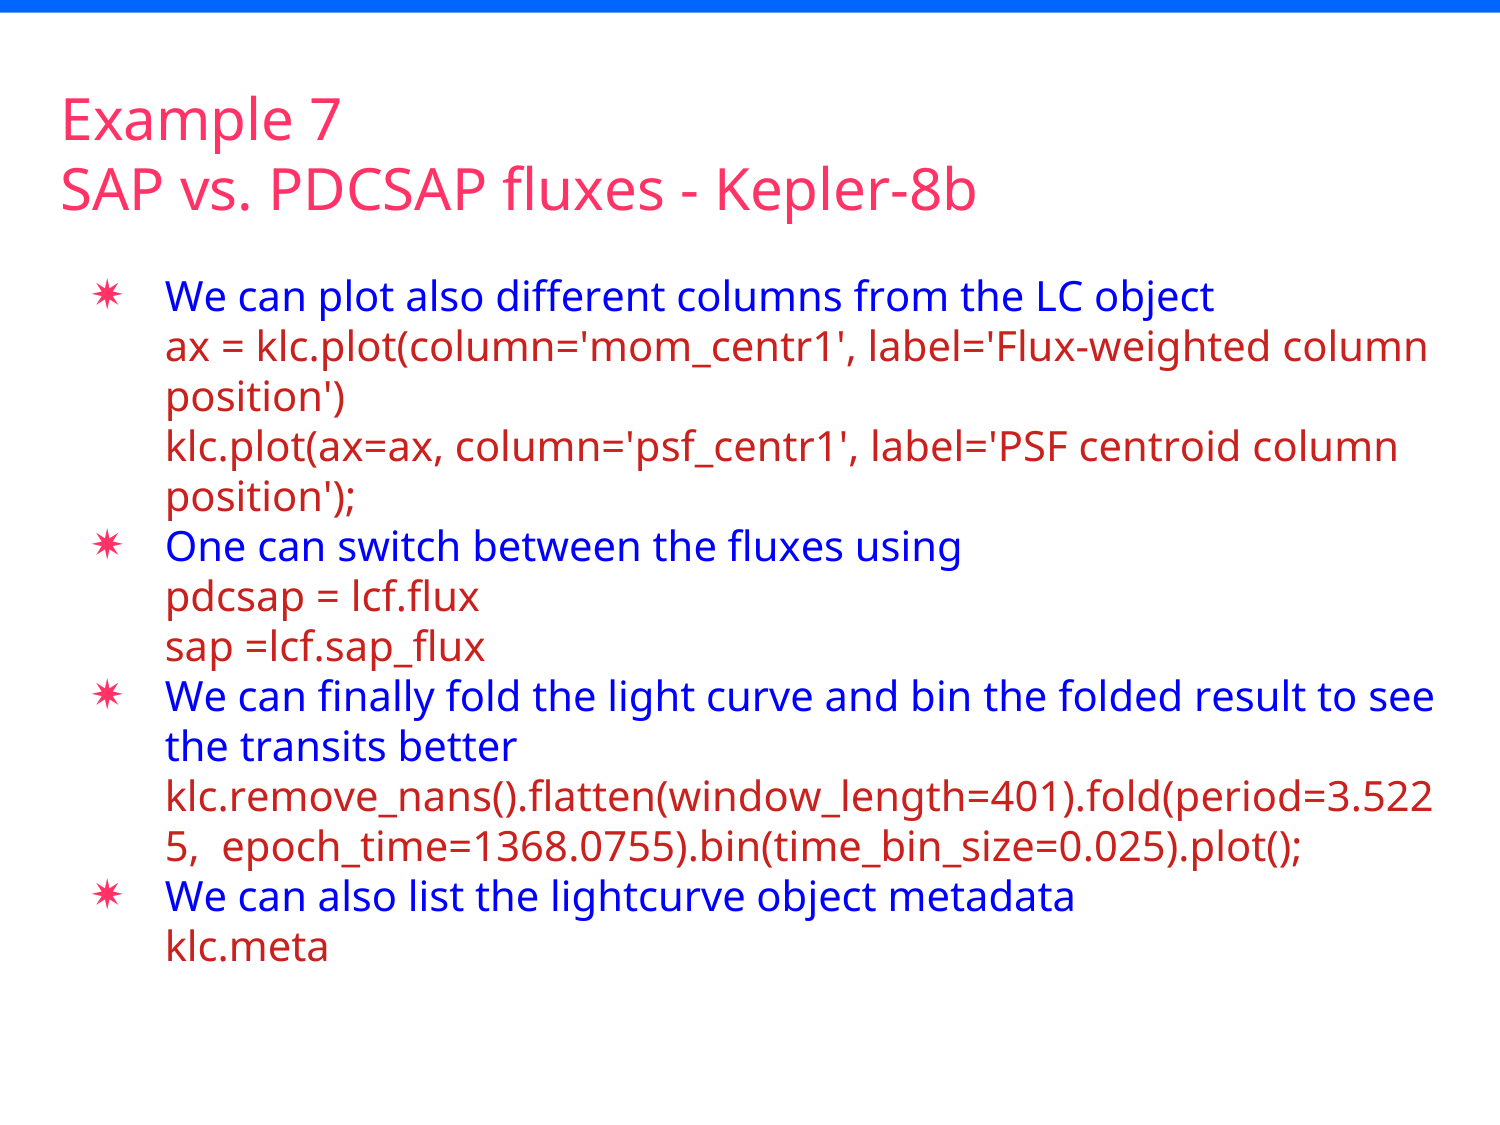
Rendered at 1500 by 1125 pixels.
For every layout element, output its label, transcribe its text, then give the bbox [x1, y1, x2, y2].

text_box We can plot also different columns from the LC object ax = klc.plot(column='mom_centr1', label='Flux-weighted column position') klc.plot(ax=ax, column='psf_centr1', label='PSF centroid column position'); One can switch between the fluxes using pdcsap = lcf.flux sap =lcf.sap_flux We can finally fold the light curve and bin the folded result to see the transits better klc.remove_nans().flatten(window_length=401).fold(period=3.5225, epoch_time=1368.0755).bin(time_bin_size=0.025).plot(); We can also list the lightcurve object metadata klc.meta [75, 262, 1463, 1078]
text_box Example 7 SAP vs. PDCSAP fluxes - Kepler-8b [45, 75, 1426, 230]
